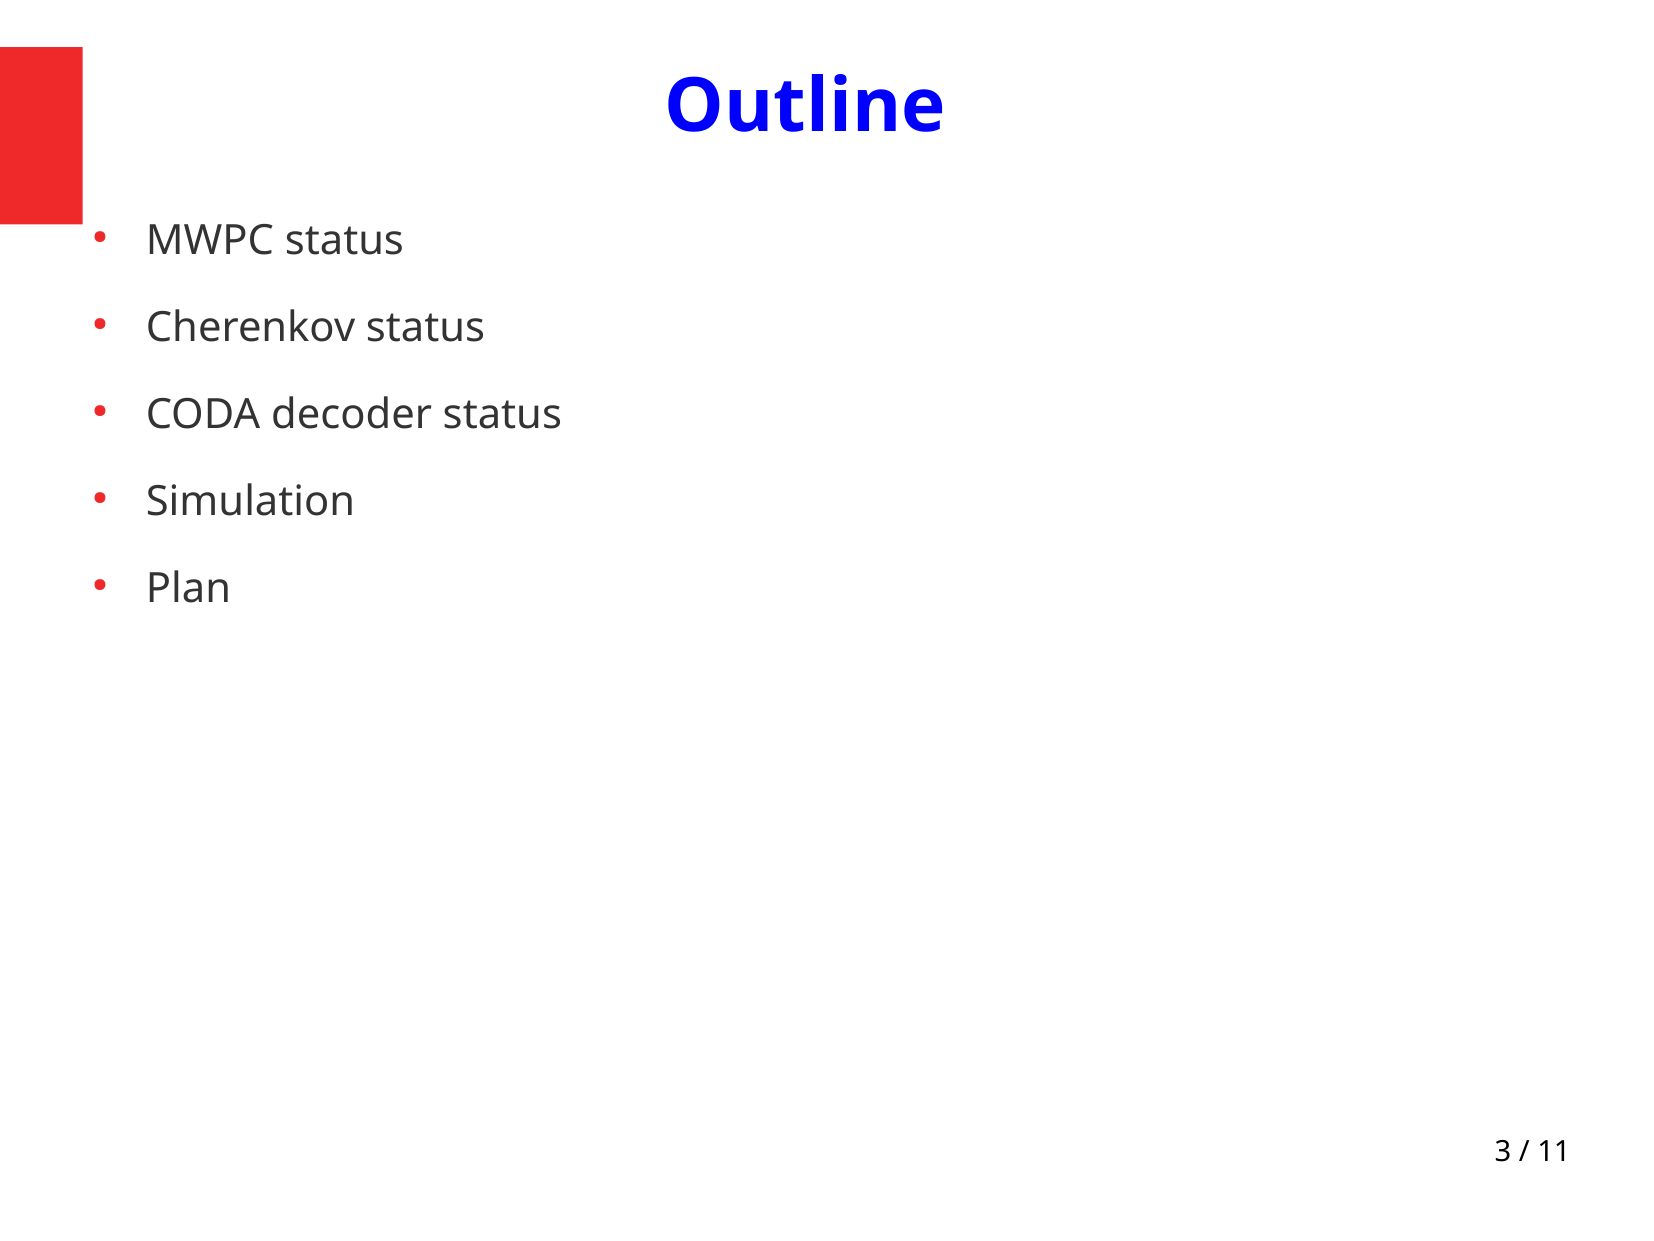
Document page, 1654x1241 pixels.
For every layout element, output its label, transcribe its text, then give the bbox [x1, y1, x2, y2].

list MWPC status Cherenkov status CODA decoder status Simulation Plan [75, 210, 1501, 1111]
title Outline [88, 51, 1542, 154]
